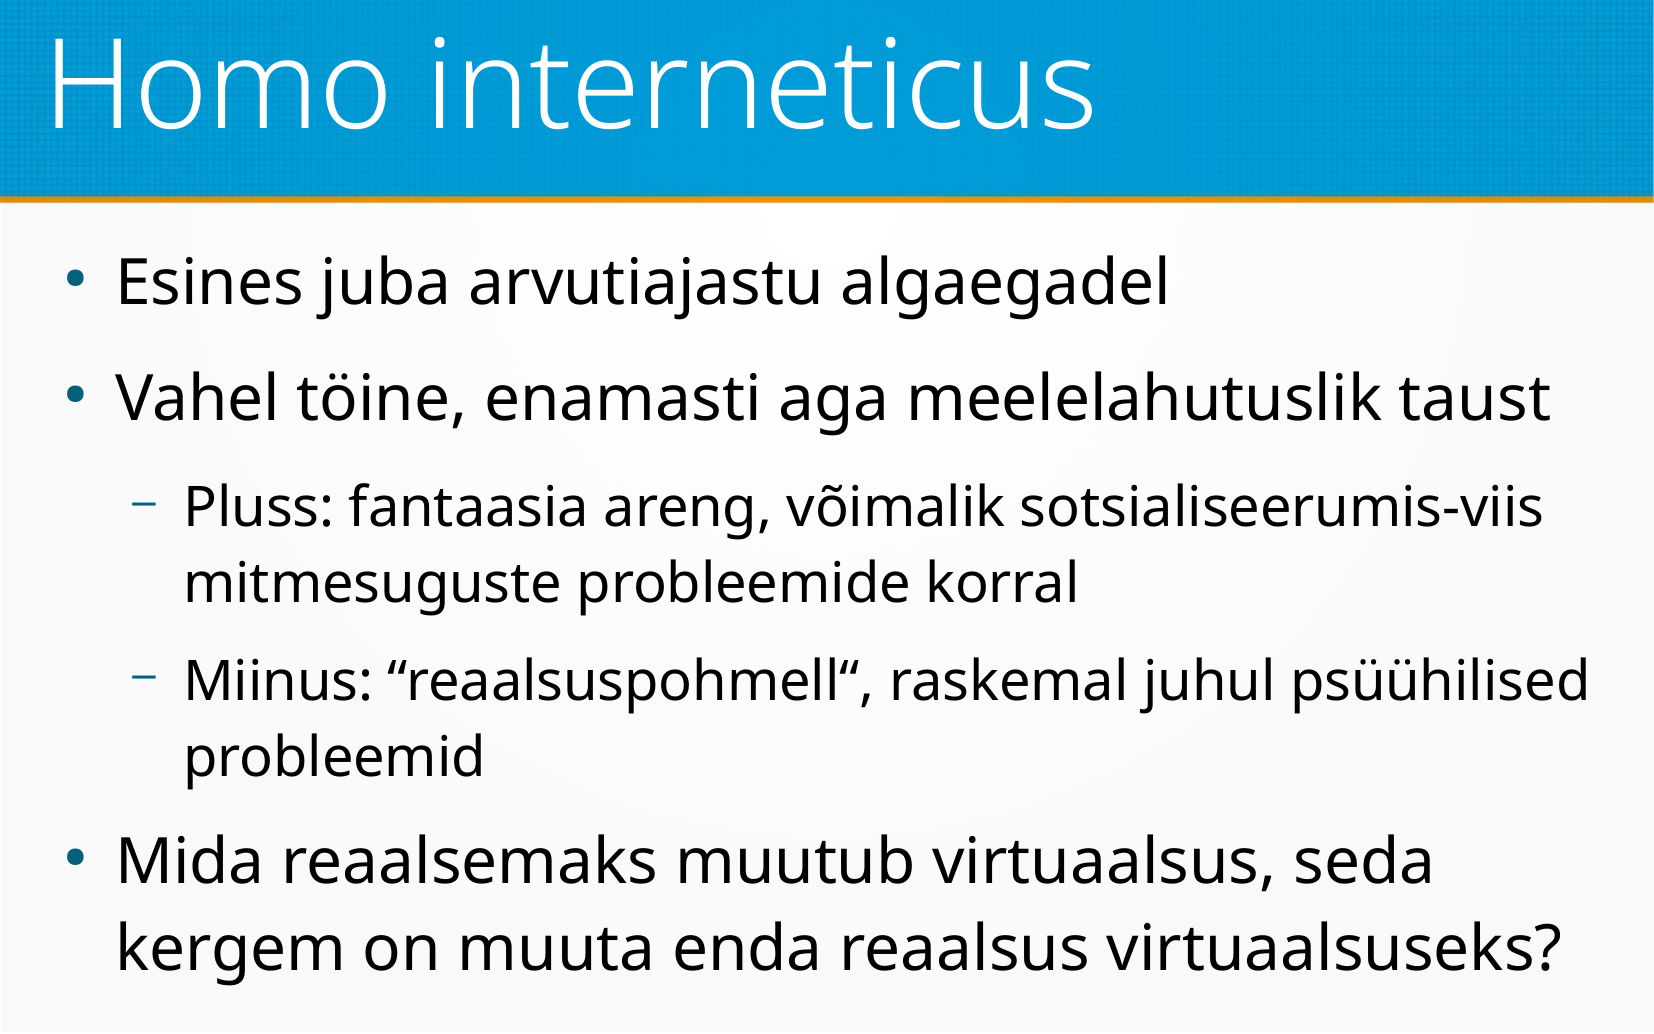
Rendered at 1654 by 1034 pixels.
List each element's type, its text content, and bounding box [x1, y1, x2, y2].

list Esines juba arvutiajastu algaegadel Vahel töine, enamasti aga meelelahutuslik taust Pluss: fantaasia areng, võimalik sotsialiseerumis-viis mitmesuguste probleemide korral Miinus: “reaalsuspohmell“, raskemal juhul psüühilised probleemid Mida reaalsemaks muutub virtuaalsus, seda kergem on muuta enda reaalsus virtuaalsuseks? [47, 236, 1607, 1002]
picture [0, 195, 1654, 1034]
title Homo interneticus [43, 0, 1619, 166]
